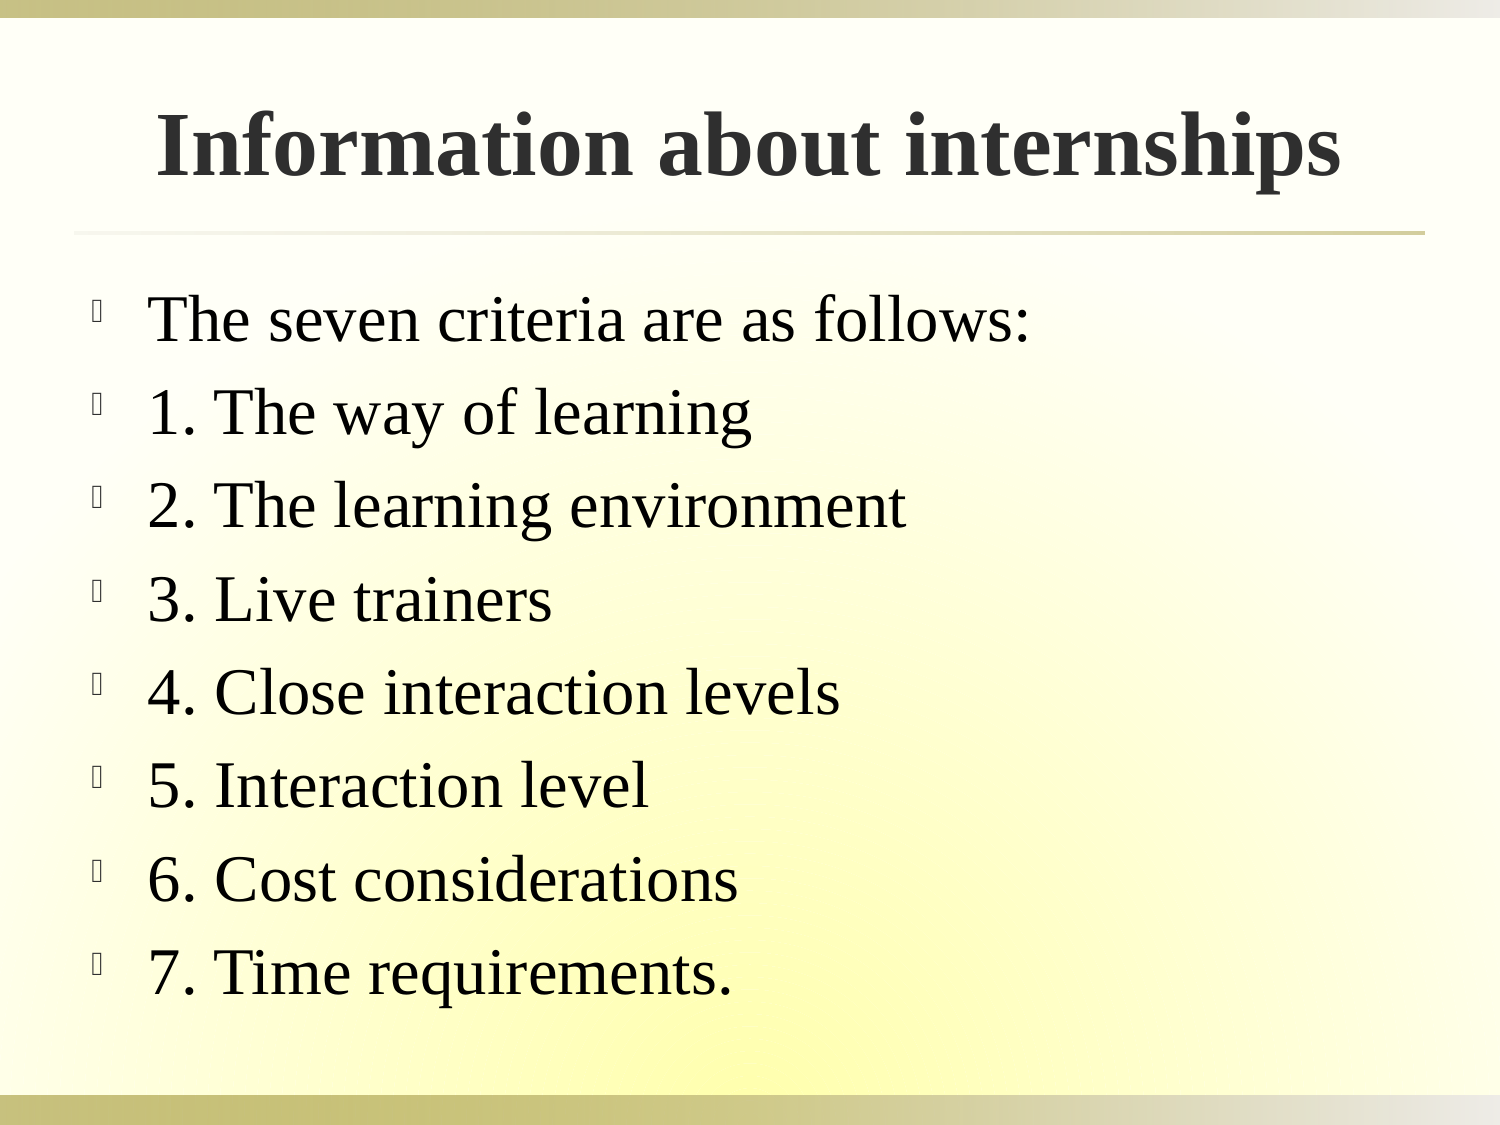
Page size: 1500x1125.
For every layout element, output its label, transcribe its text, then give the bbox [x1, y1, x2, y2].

list The seven criteria are as follows: 1. The way of learning 2. The learning environment 3. Live trainers 4. Close interaction levels 5. Interaction level 6. Cost considerations 7. Time requirements. [76, 267, 1471, 1071]
title Information about internships [0, 45, 1500, 233]
